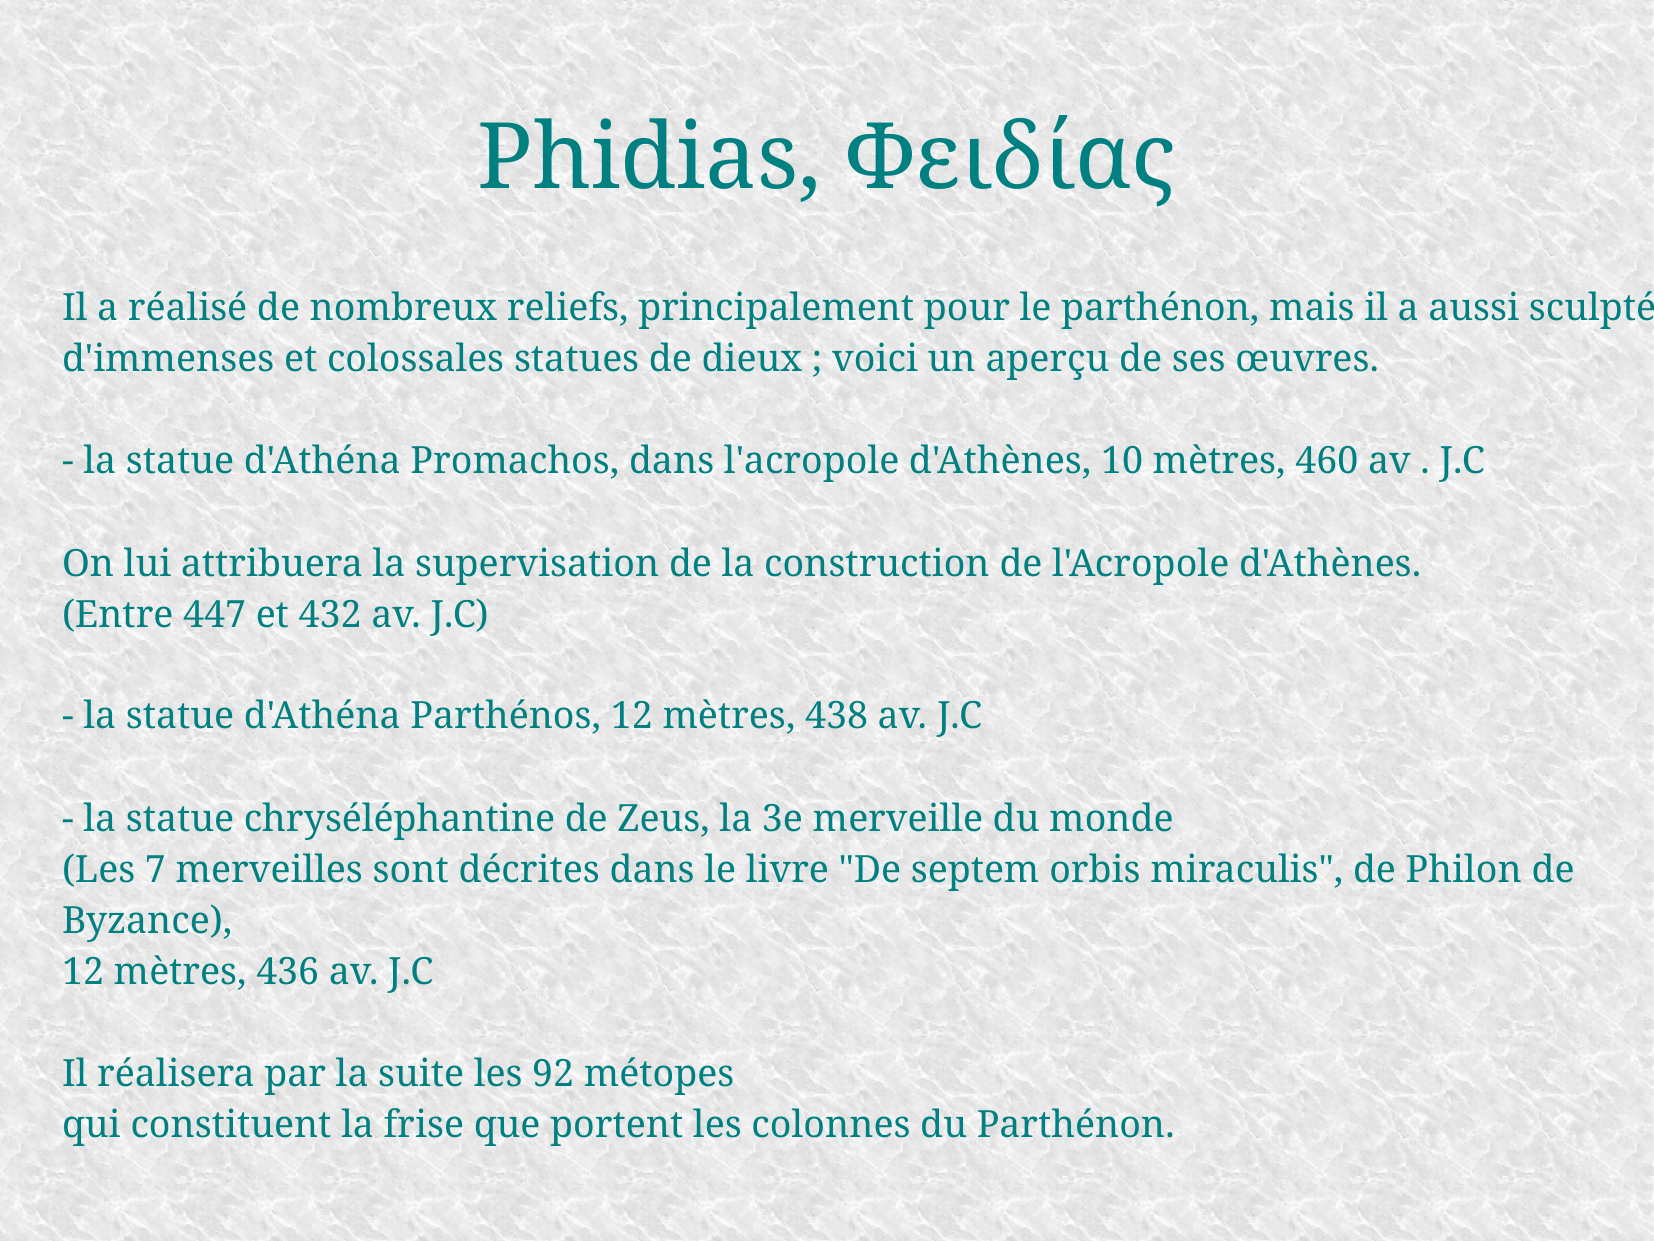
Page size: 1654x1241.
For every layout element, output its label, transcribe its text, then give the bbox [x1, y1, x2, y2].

text_box Il a réalisé de nombreux reliefs, principalement pour le parthénon, mais il a aussi sculpté d'immenses et colossales statues de dieux ; voici un aperçu de ses œuvres. - la statue d'Athéna Promachos, dans l'acropole d'Athènes, 10 mètres, 460 av . J.C On lui attribuera la supervisation de la construction de l'Acropole d'Athènes. (Entre 447 et 432 av. J.C) - la statue d'Athéna Parthénos, 12 mètres, 438 av. J.C - la statue chryséléphantine de Zeus, la 3e merveille du monde (Les 7 merveilles sont décrites dans le livre "De septem orbis miraculis", de Philon de Byzance), 12 mètres, 436 av. J.C Il réalisera par la suite les 92 métopes qui constituent la frise que portent les colonnes du Parthénon. [47, 273, 1654, 1193]
title Phidias, Φειδίας [82, 49, 1571, 257]
picture [0, 0, 1654, 1241]
